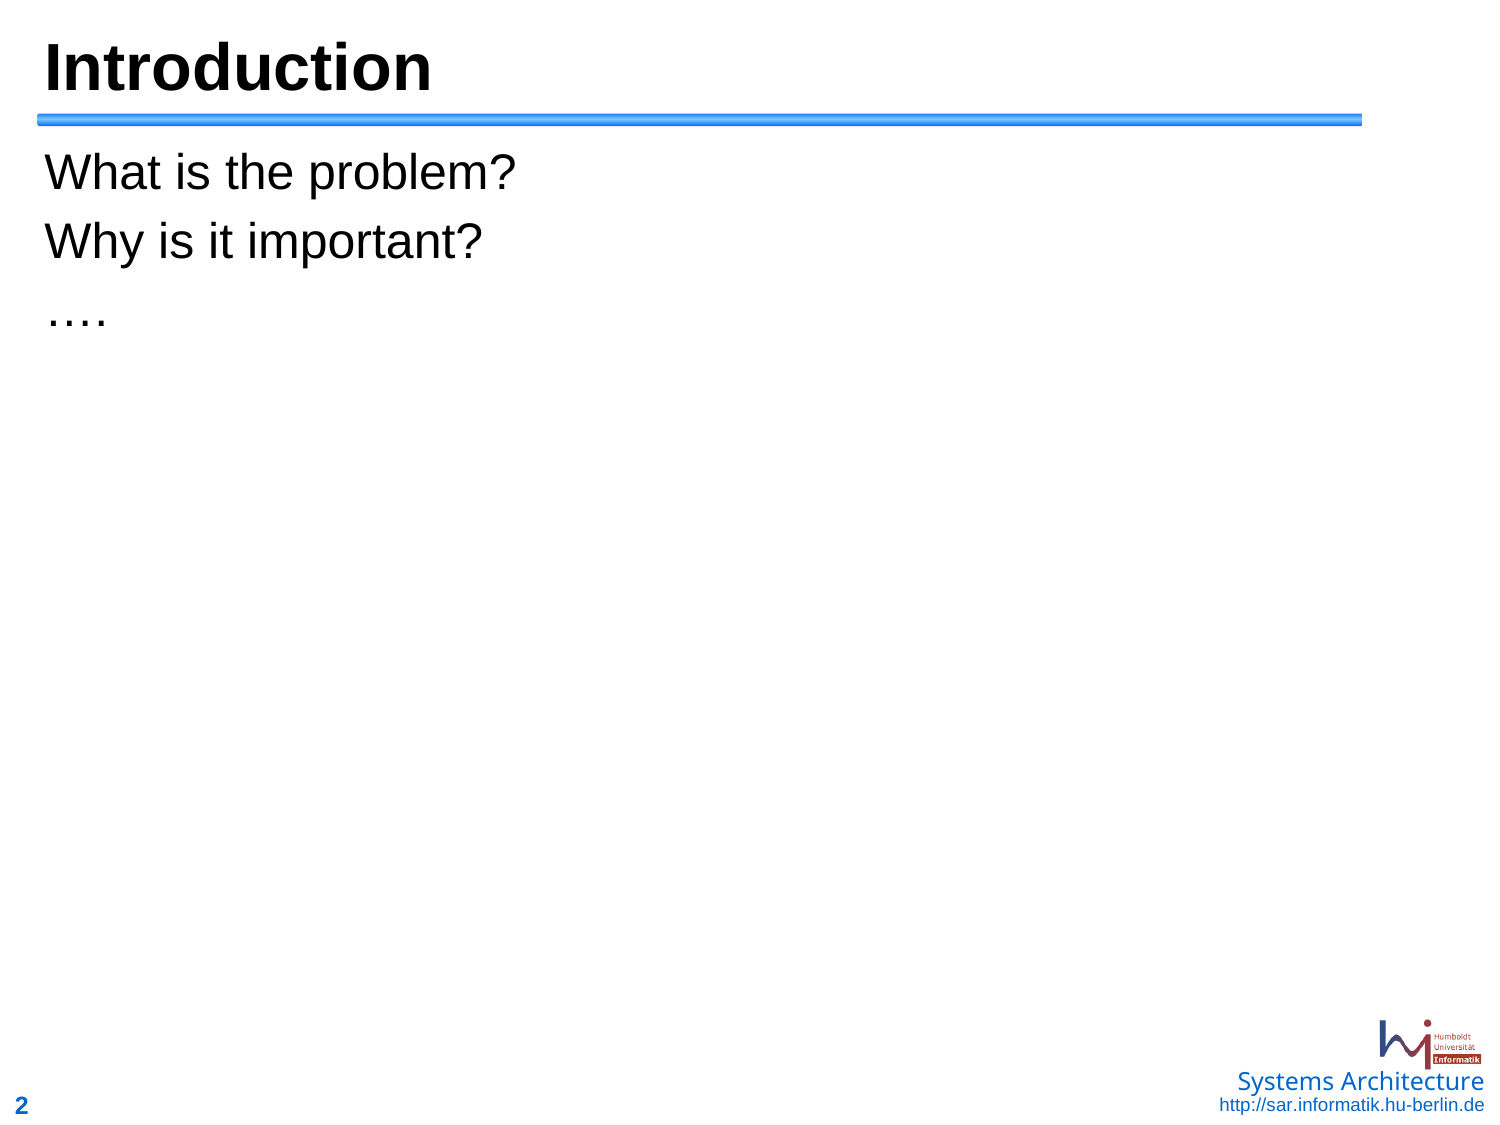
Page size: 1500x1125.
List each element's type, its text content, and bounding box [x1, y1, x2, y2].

title Introduction [29, 19, 1500, 115]
list What is the problem? Why is it important? …. [29, 137, 1500, 1059]
picture [1376, 1059, 1483, 1071]
